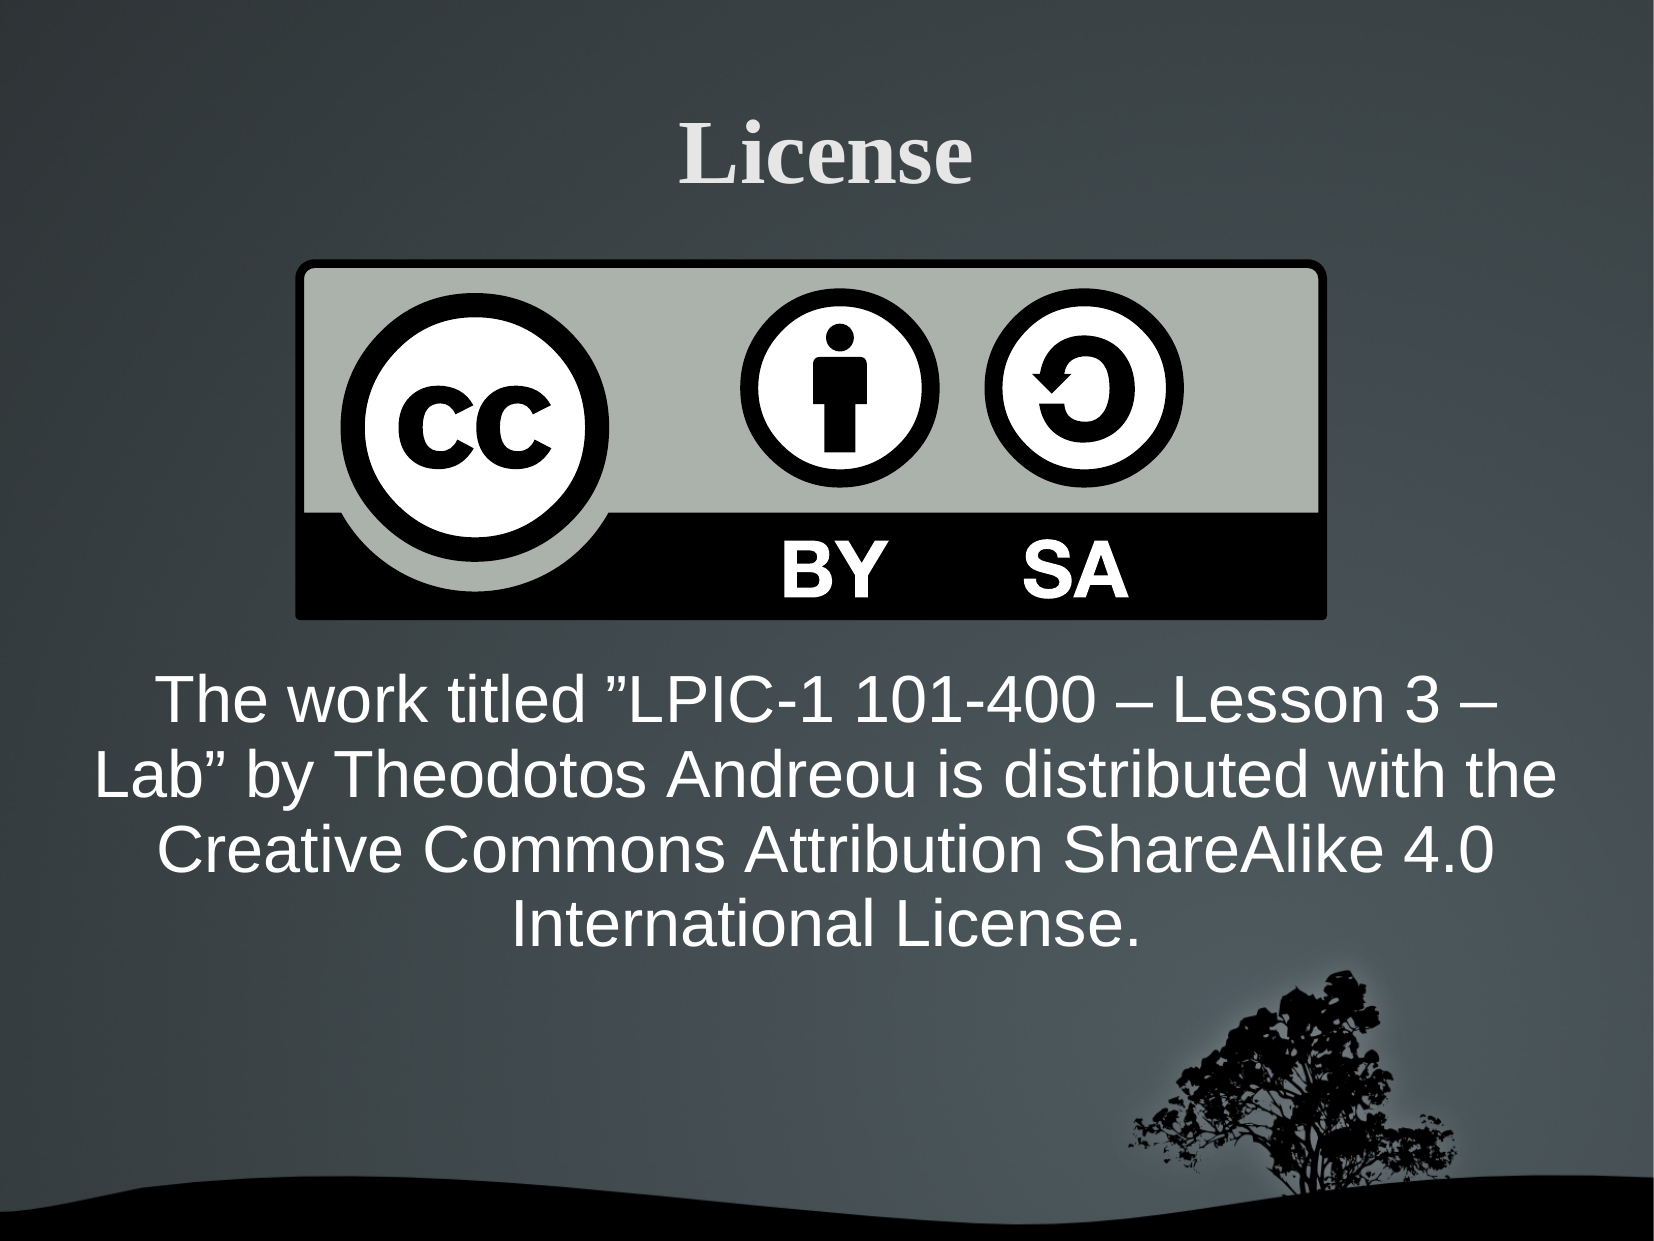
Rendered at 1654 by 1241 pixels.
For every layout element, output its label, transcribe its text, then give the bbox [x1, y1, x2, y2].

picture [0, 0, 1654, 1241]
subtitle The work titled ”LPIC-1 101-400 – Lesson 3 – Lab” by Theodotos Andreou is distributed with the Creative Commons Attribution ShareAlike 4.0 International License. [82, 290, 1571, 1109]
title License [82, 49, 1571, 257]
